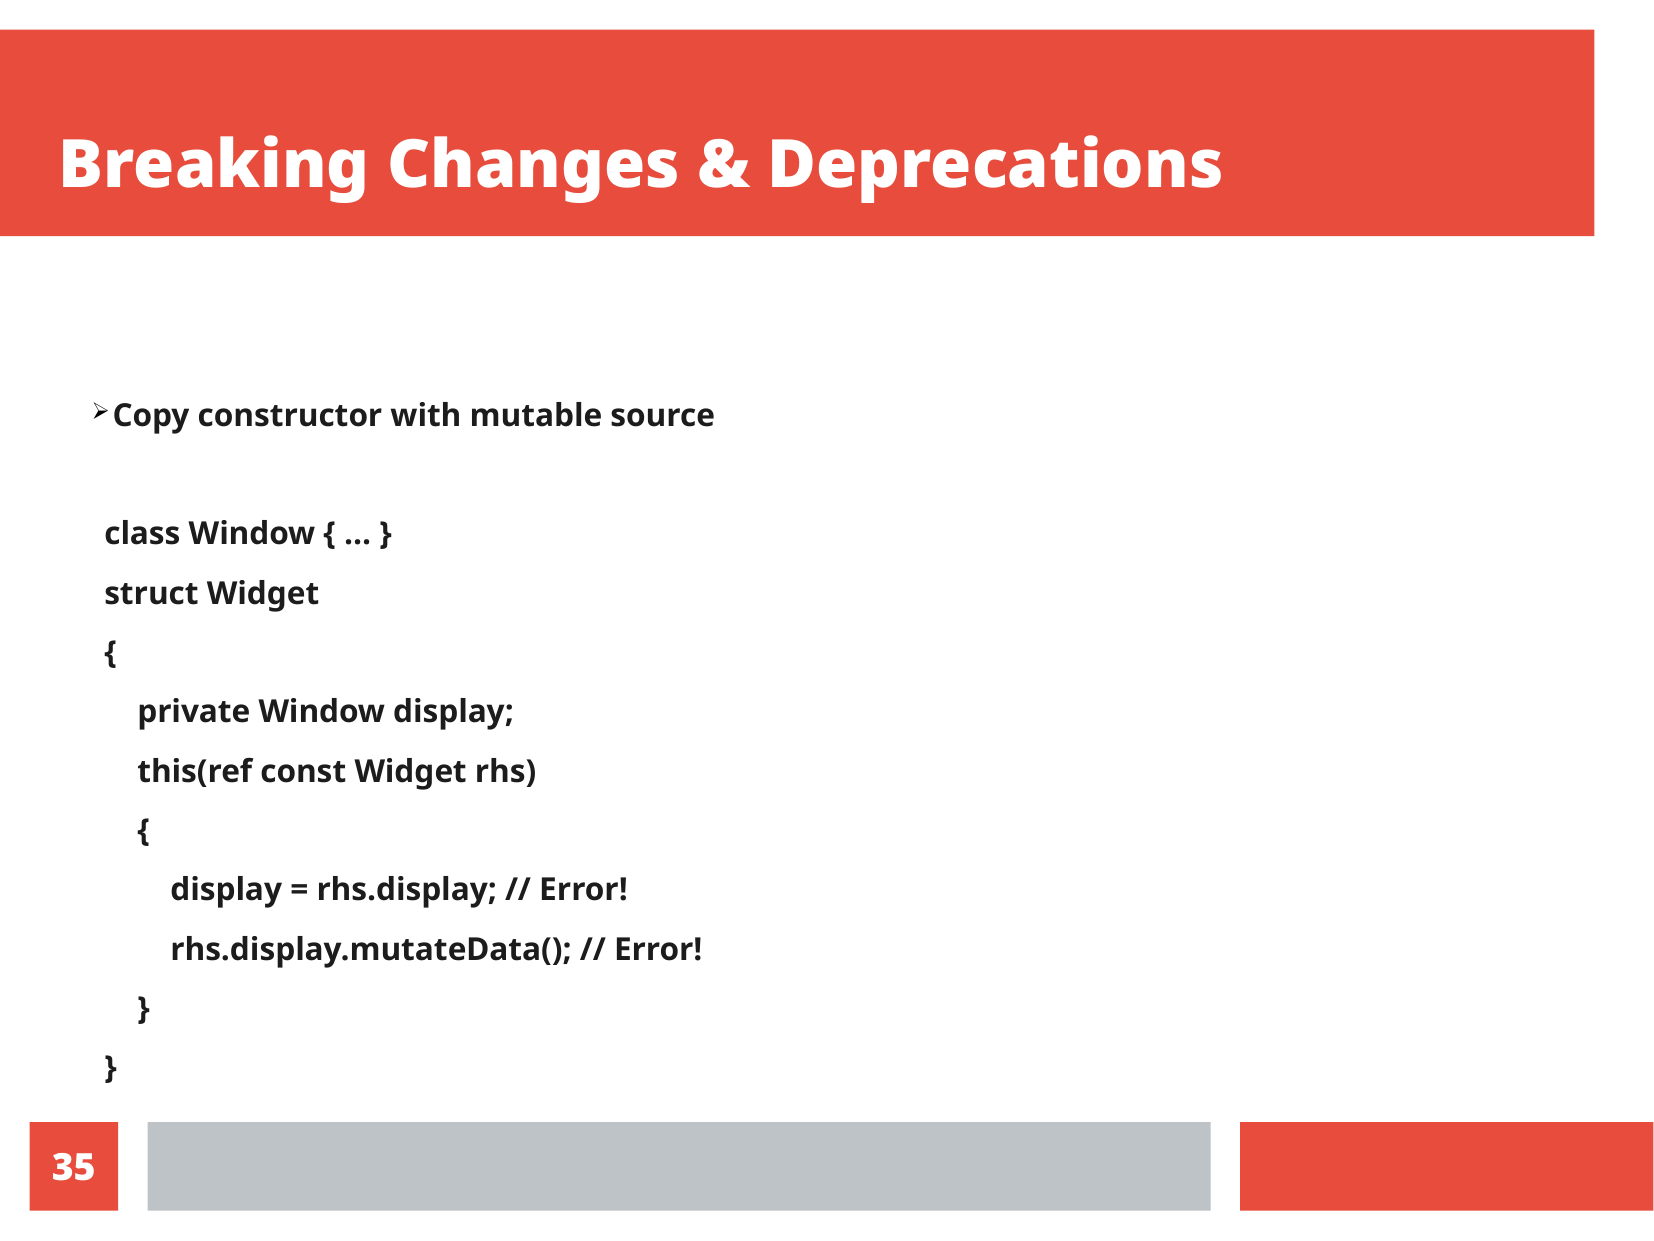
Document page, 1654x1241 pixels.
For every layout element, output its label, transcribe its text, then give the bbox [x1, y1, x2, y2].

title Breaking Changes & Deprecations [59, 59, 1595, 207]
list Copy constructor with mutable source class Window { … } struct Widget { private Window display; this(ref const Widget rhs) { display = rhs.display; // Error! rhs.display.mutateData(); // Error! } } [59, 324, 1565, 1093]
